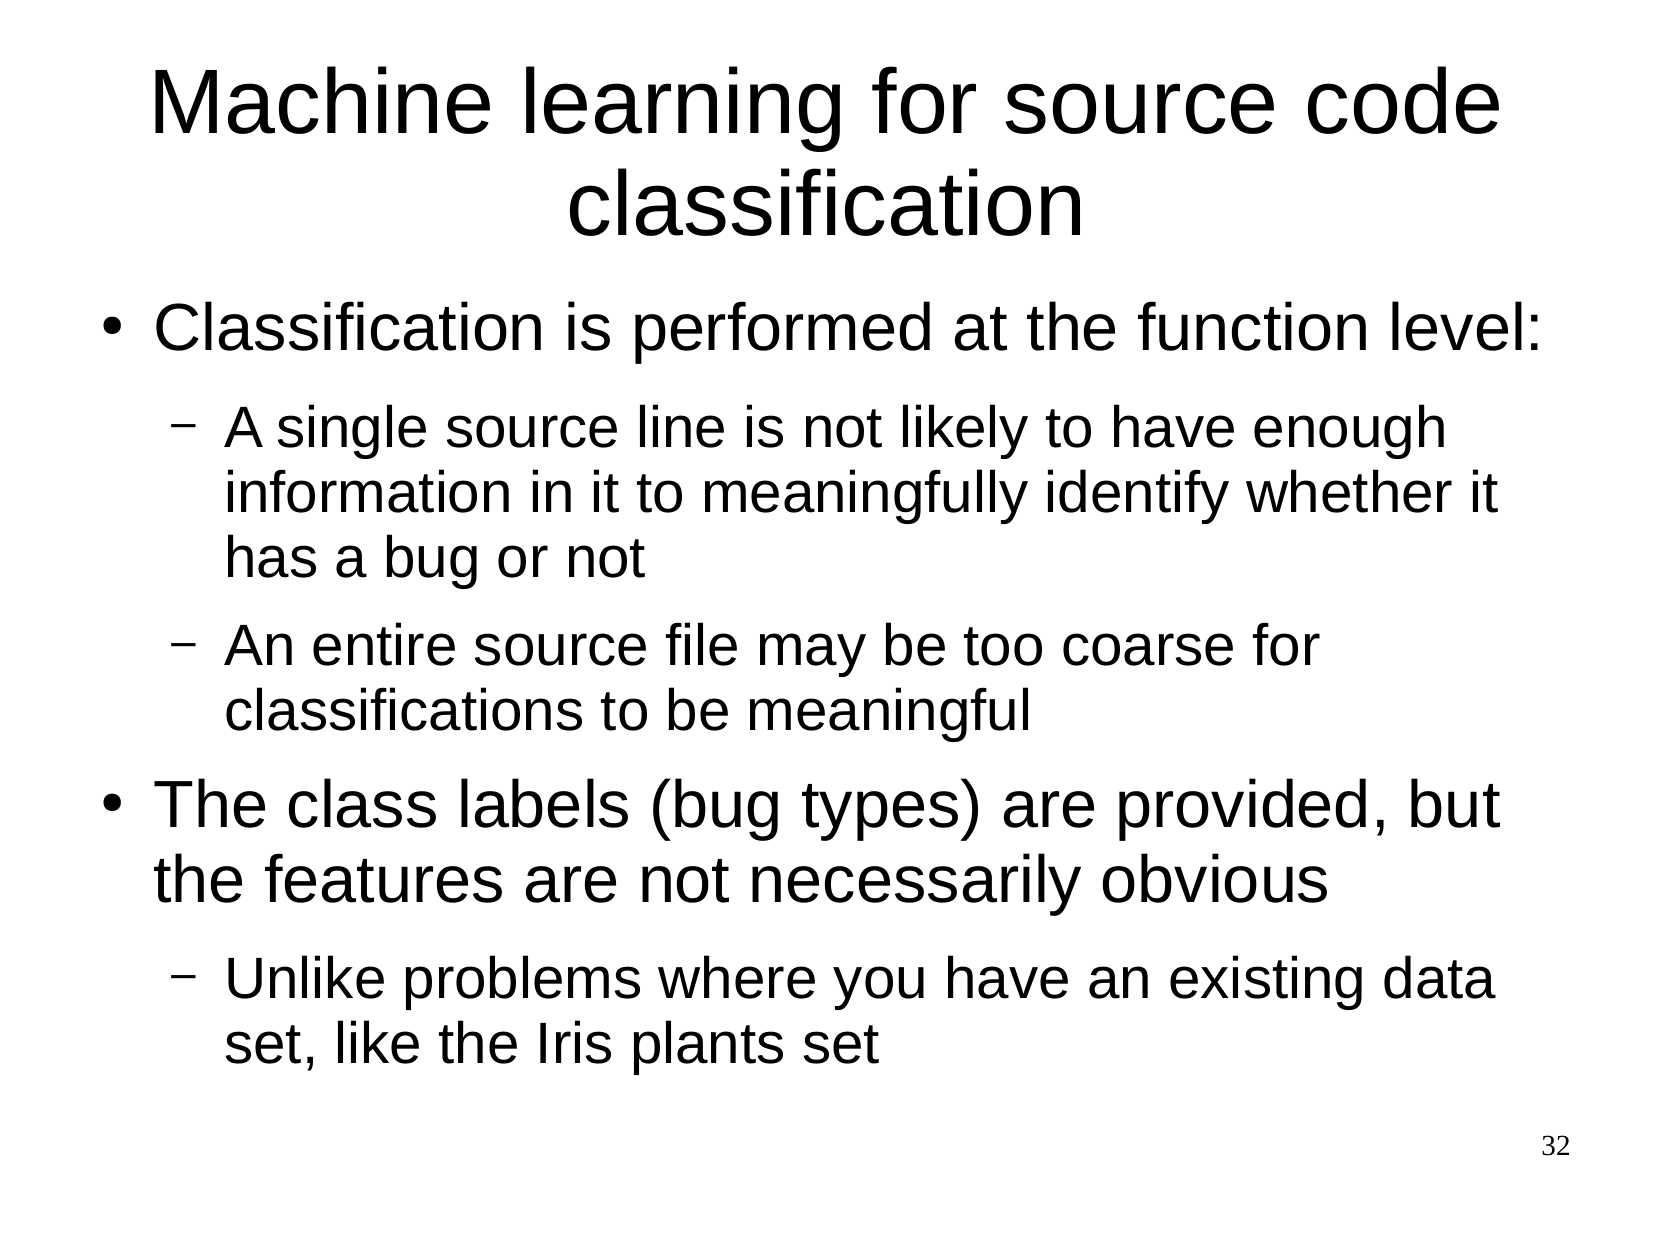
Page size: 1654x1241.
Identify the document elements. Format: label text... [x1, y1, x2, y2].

title Machine learning for source code classification [82, 49, 1571, 257]
list Classification is performed at the function level: A single source line is not likely to have enough information in it to meaningfully identify whether it has a bug or not An entire source file may be too coarse for classifications to be meaningful The class labels (bug types) are provided, but the features are not necessarily obvious Unlike problems where you have an existing data set, like the Iris plants set [82, 290, 1571, 1109]
